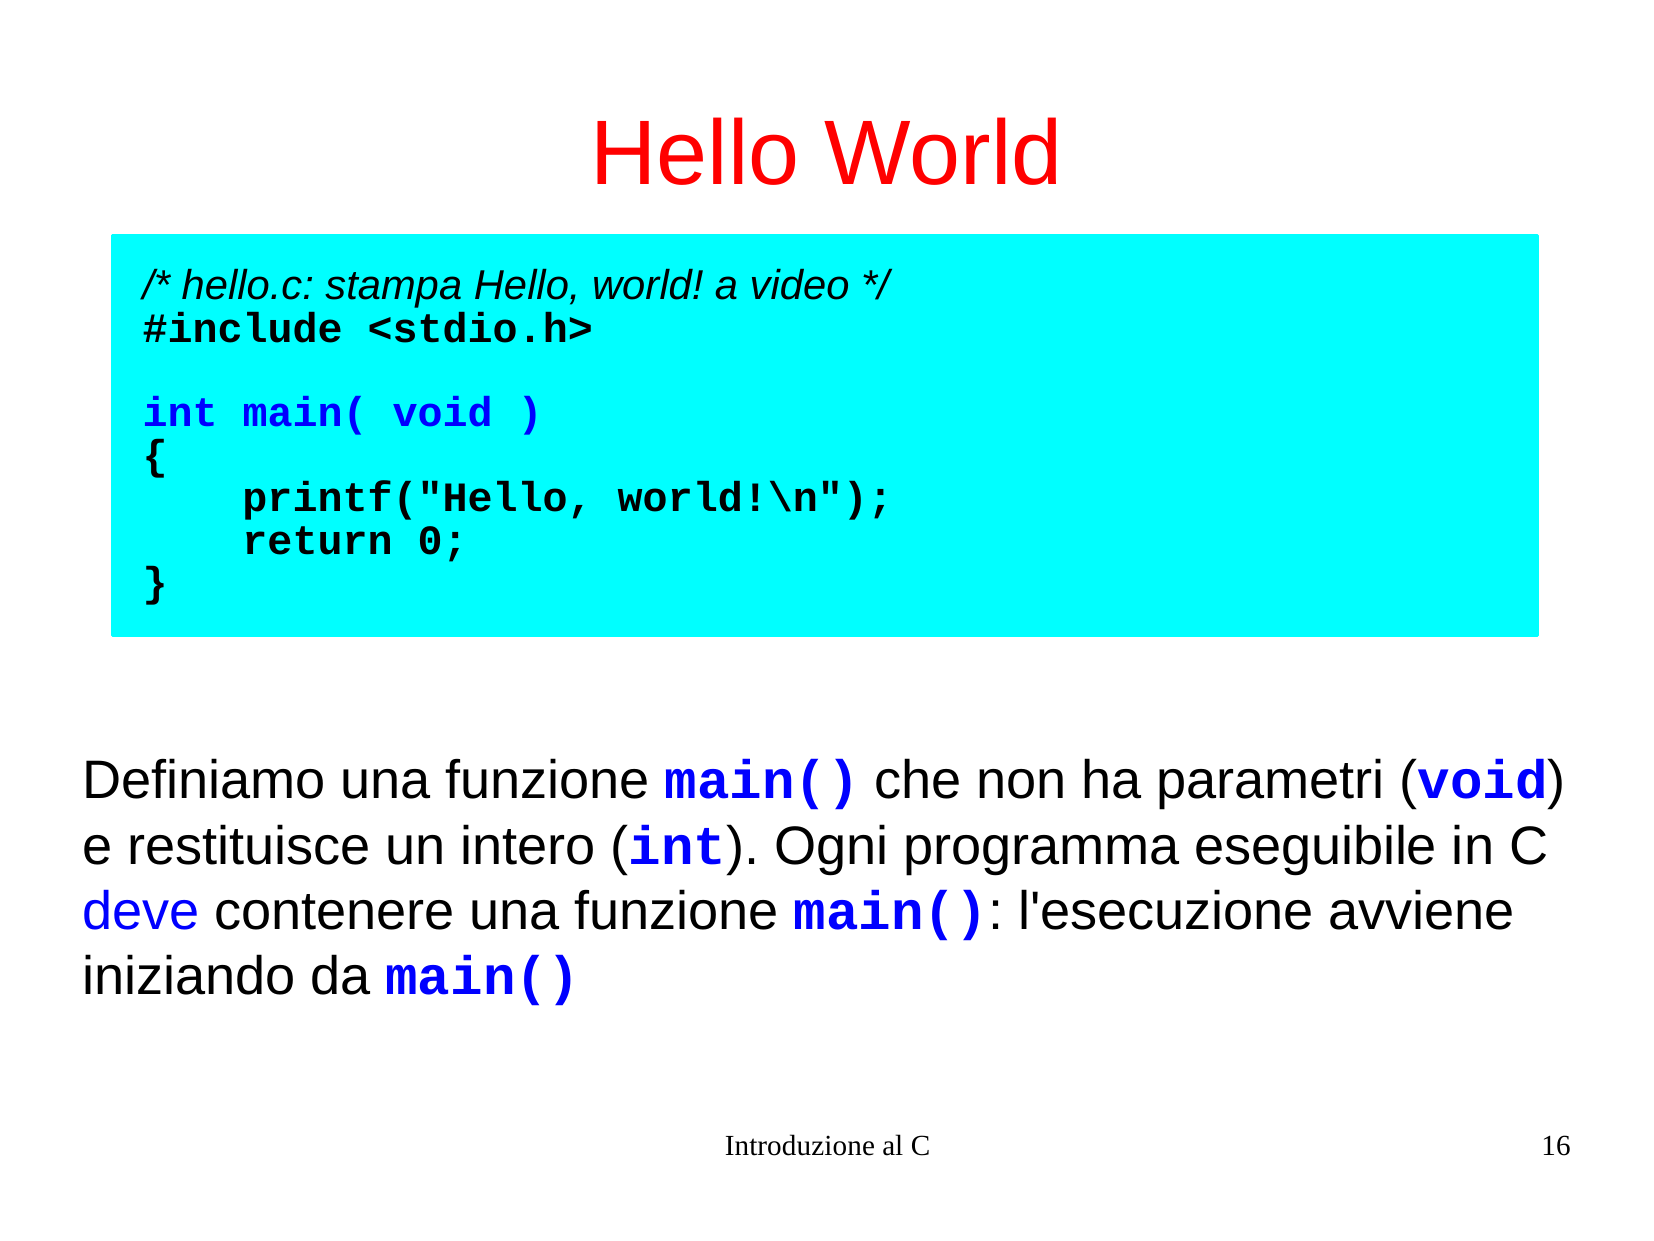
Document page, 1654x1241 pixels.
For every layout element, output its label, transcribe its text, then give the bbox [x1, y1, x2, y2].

title Hello World [82, 49, 1571, 257]
list Definiamo una funzione main() che non ha parametri (void) e restituisce un intero (int). Ogni programma eseguibile in C deve contenere una funzione main(): l'esecuzione avviene iniziando da main() [82, 750, 1571, 1013]
text_box /* hello.c: stampa Hello, world! a video */ #include <stdio.h> int main( void ) { printf("Hello, world!\n"); return 0; } [112, 235, 1538, 636]
